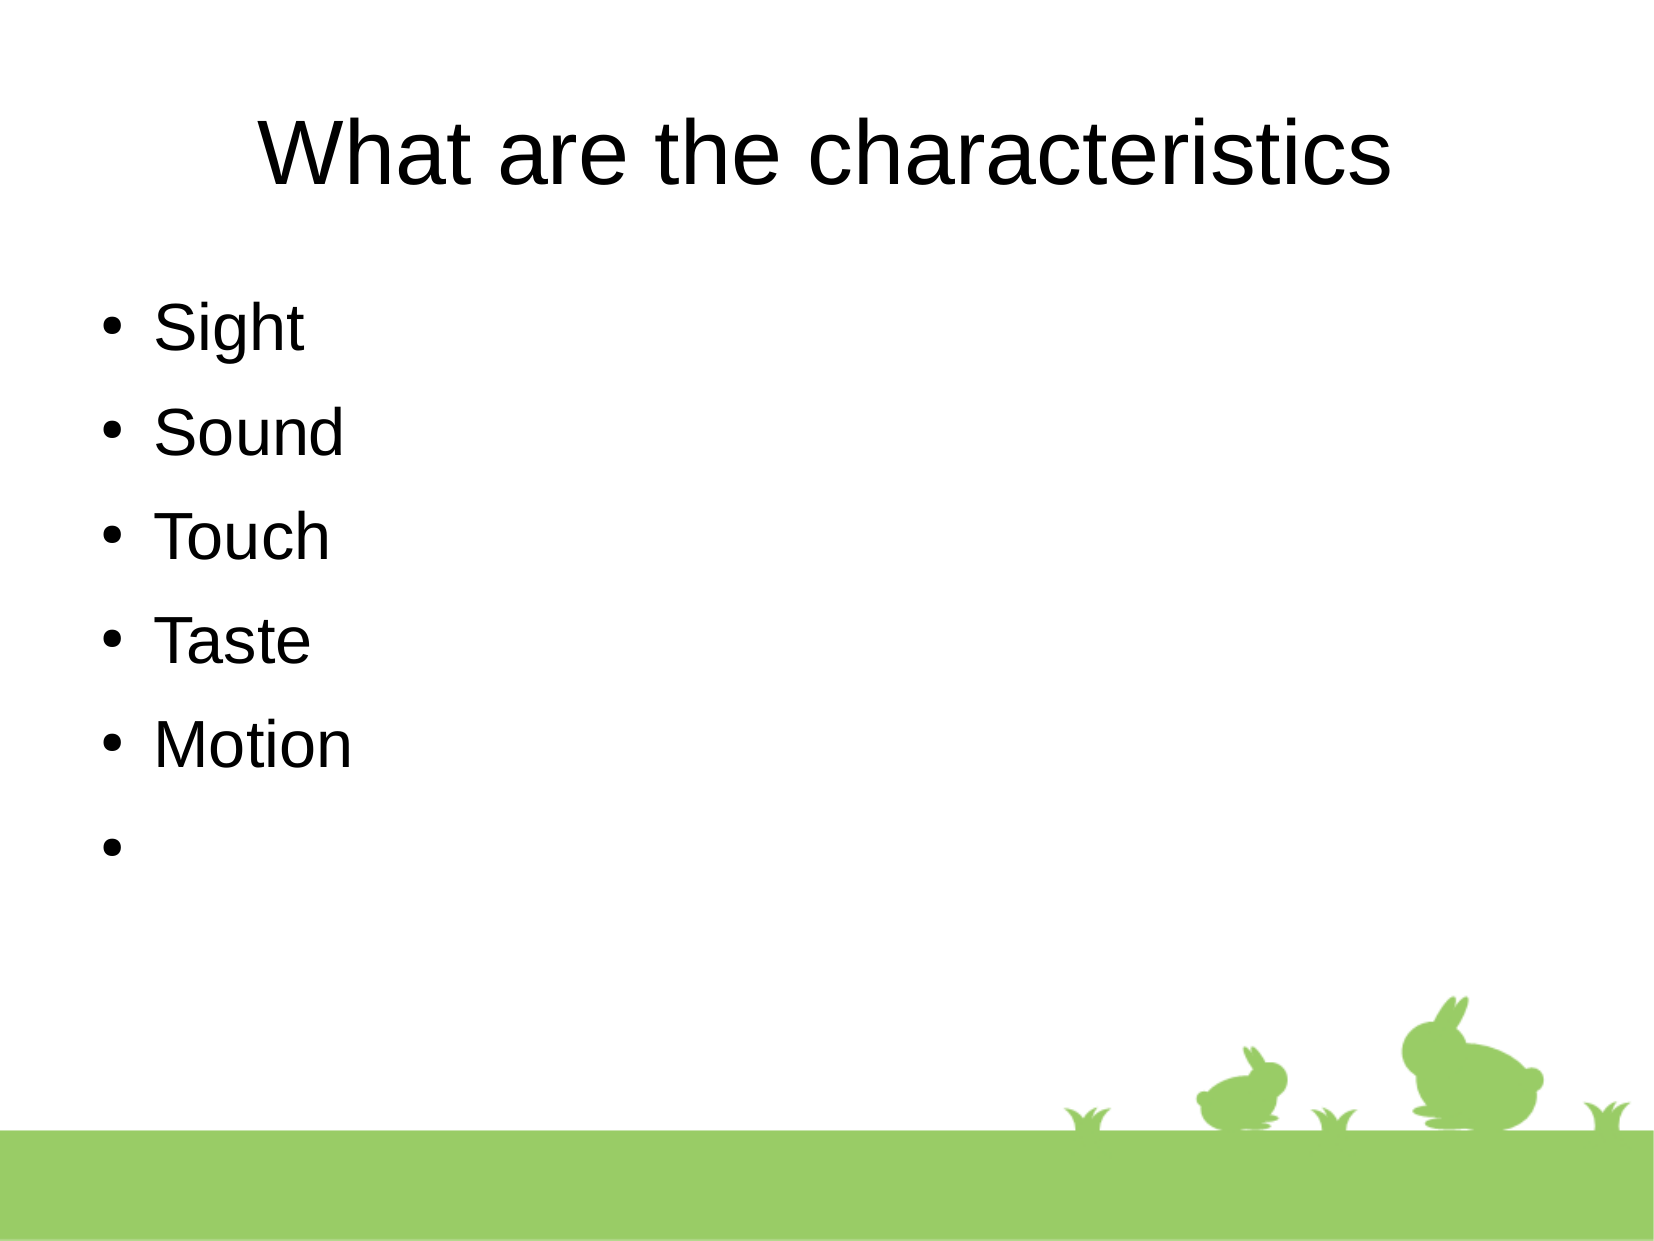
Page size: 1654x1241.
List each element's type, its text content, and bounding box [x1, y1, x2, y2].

list Sight Sound Touch Taste Motion [82, 290, 1571, 1010]
picture [0, 0, 1654, 1241]
title What are the characteristics [82, 49, 1571, 257]
